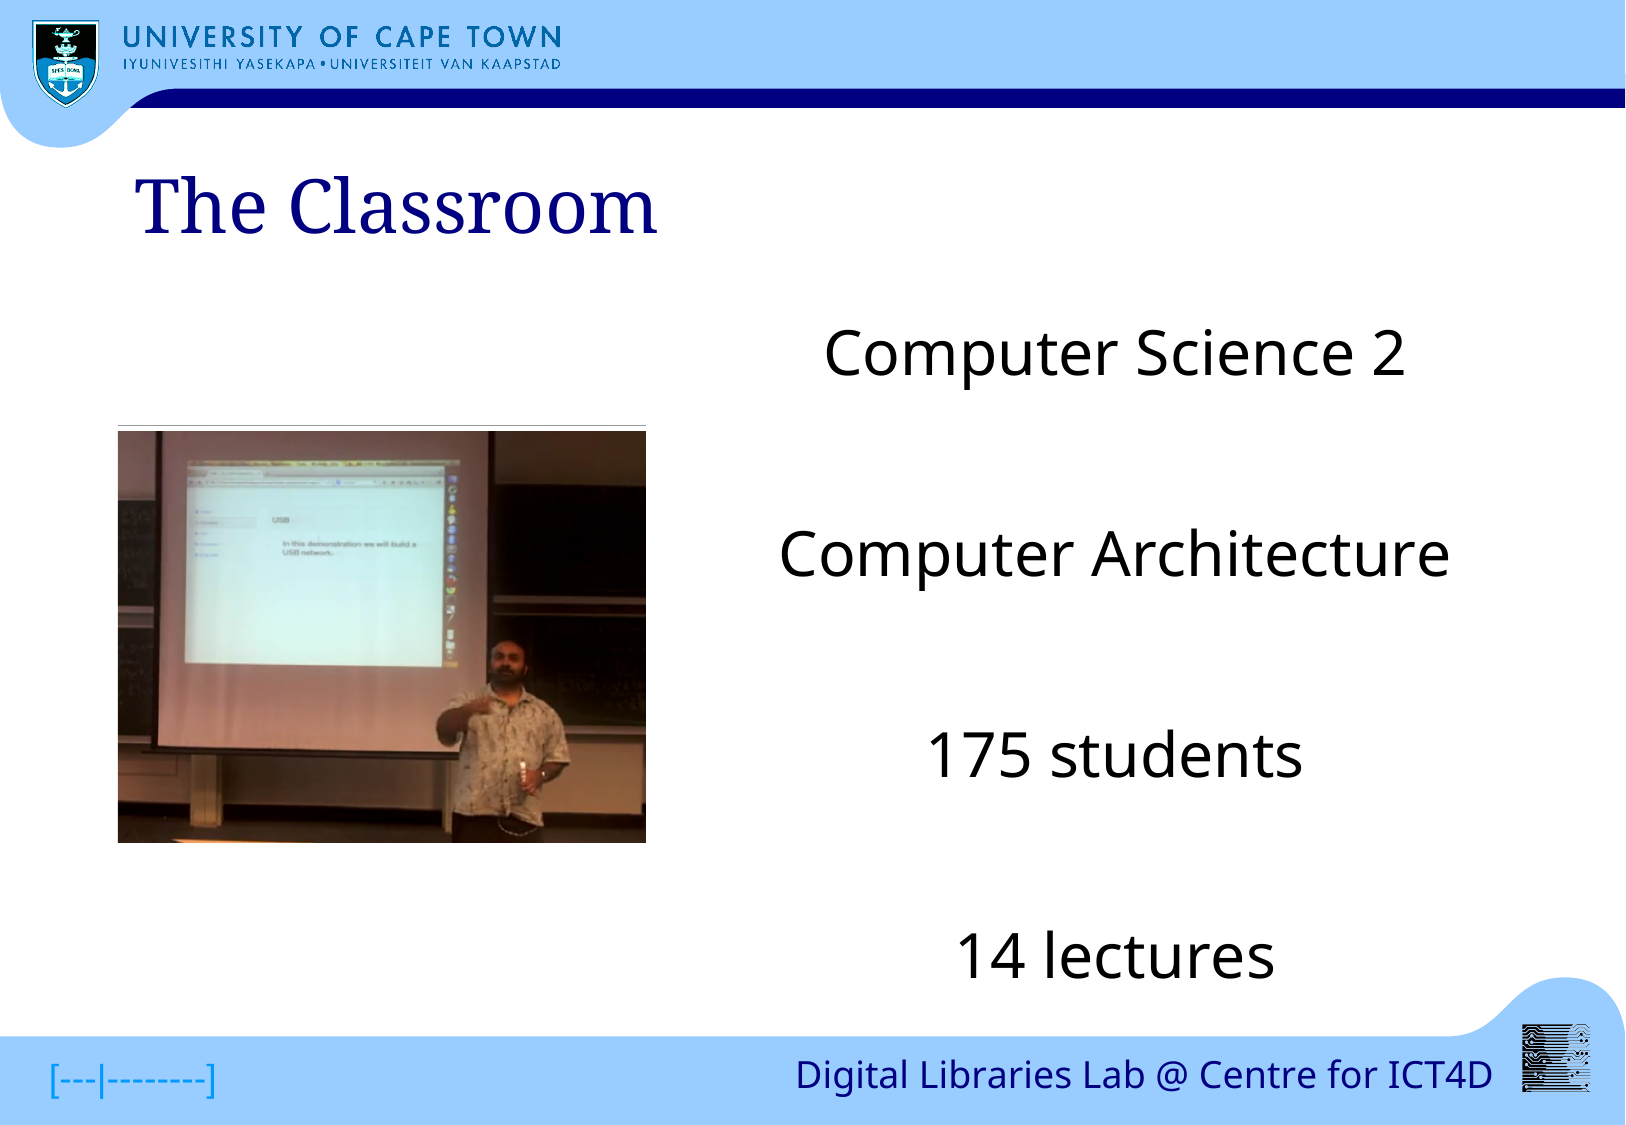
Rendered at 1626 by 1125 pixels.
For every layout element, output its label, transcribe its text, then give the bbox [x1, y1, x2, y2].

picture [32, 20, 100, 109]
subtitle Computer Science 2 Computer Architecture 175 students 14 lectures [710, 343, 1521, 1063]
picture [1522, 1024, 1591, 1092]
title The Classroom [134, 140, 1571, 268]
text_box [---|--------] [34, 1046, 663, 1112]
picture [120, 23, 563, 71]
picture [117, 421, 646, 843]
